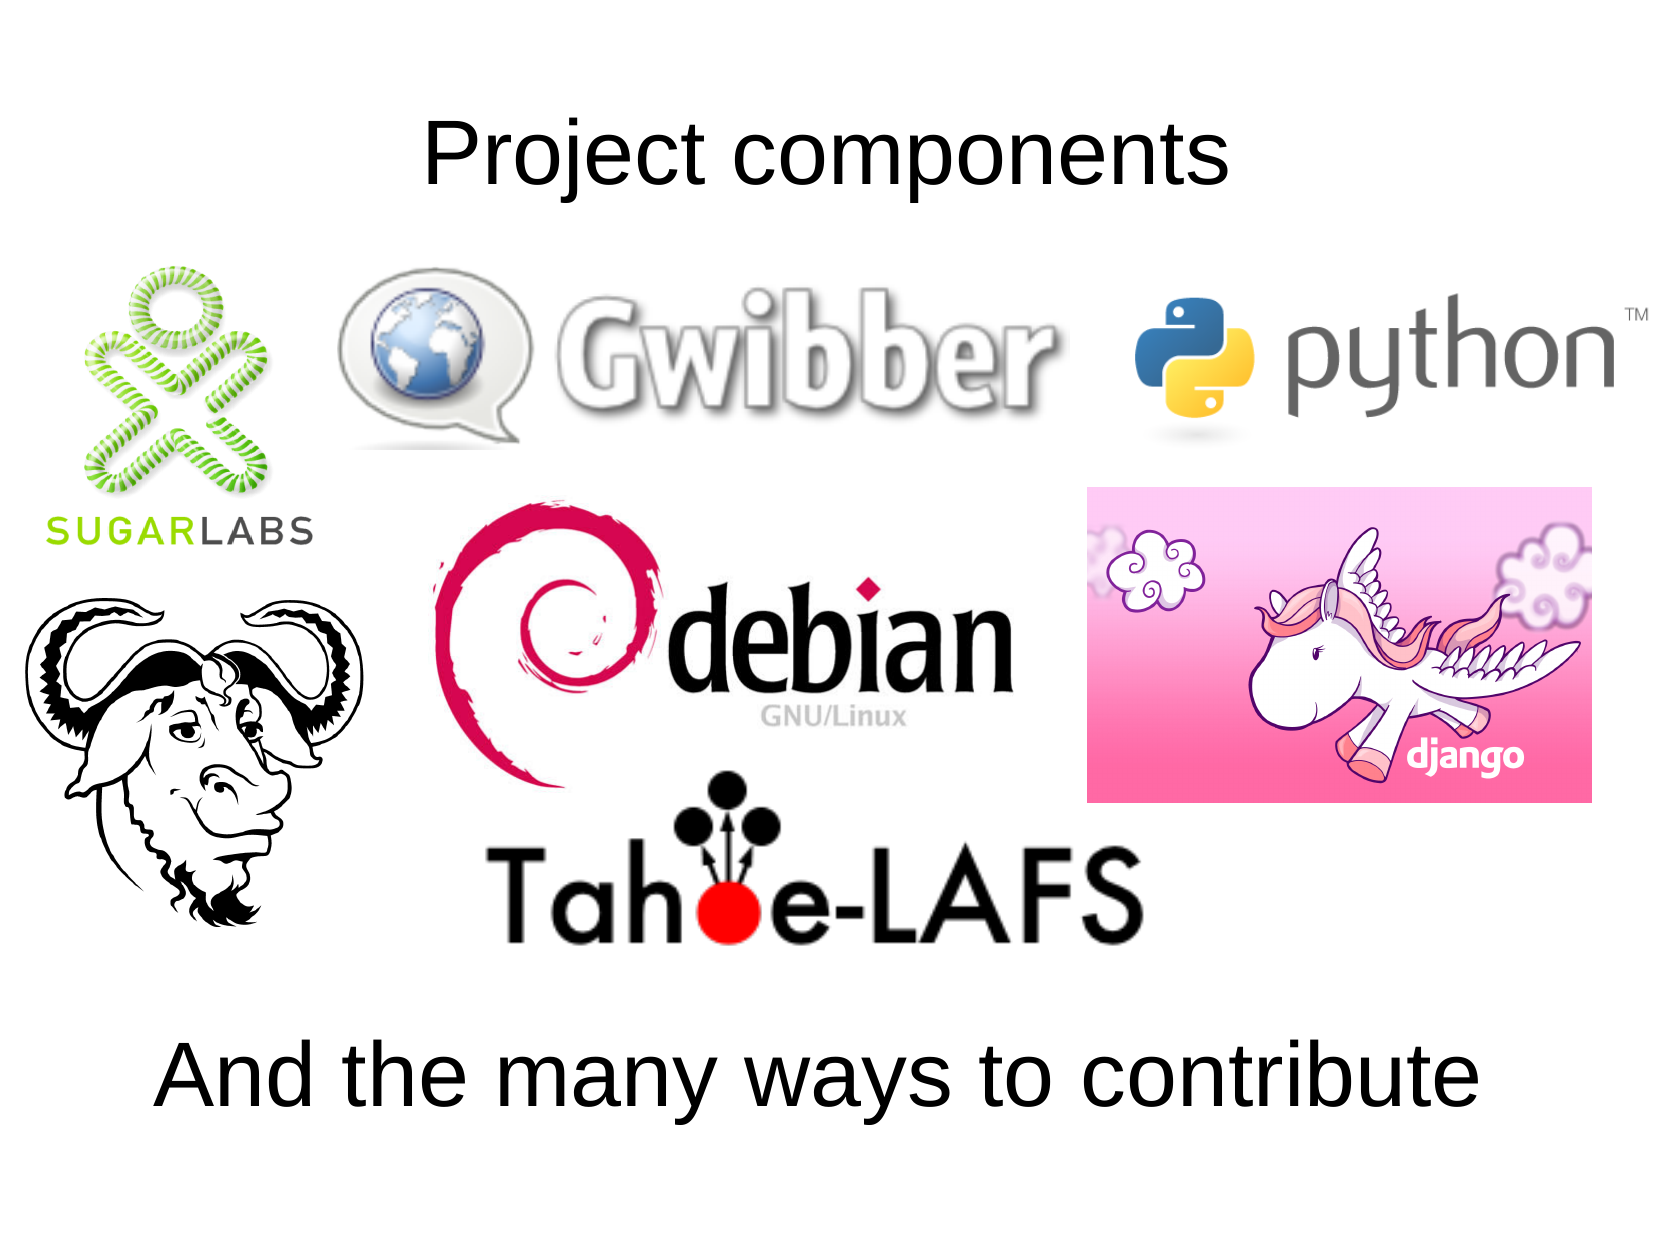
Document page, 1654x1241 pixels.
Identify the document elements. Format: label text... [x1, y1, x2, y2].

picture [19, 588, 370, 936]
picture [337, 262, 1654, 482]
title Project components [82, 49, 1571, 257]
picture [37, 262, 323, 548]
picture [412, 487, 1592, 976]
title And the many ways to contribute [75, 971, 1564, 1179]
